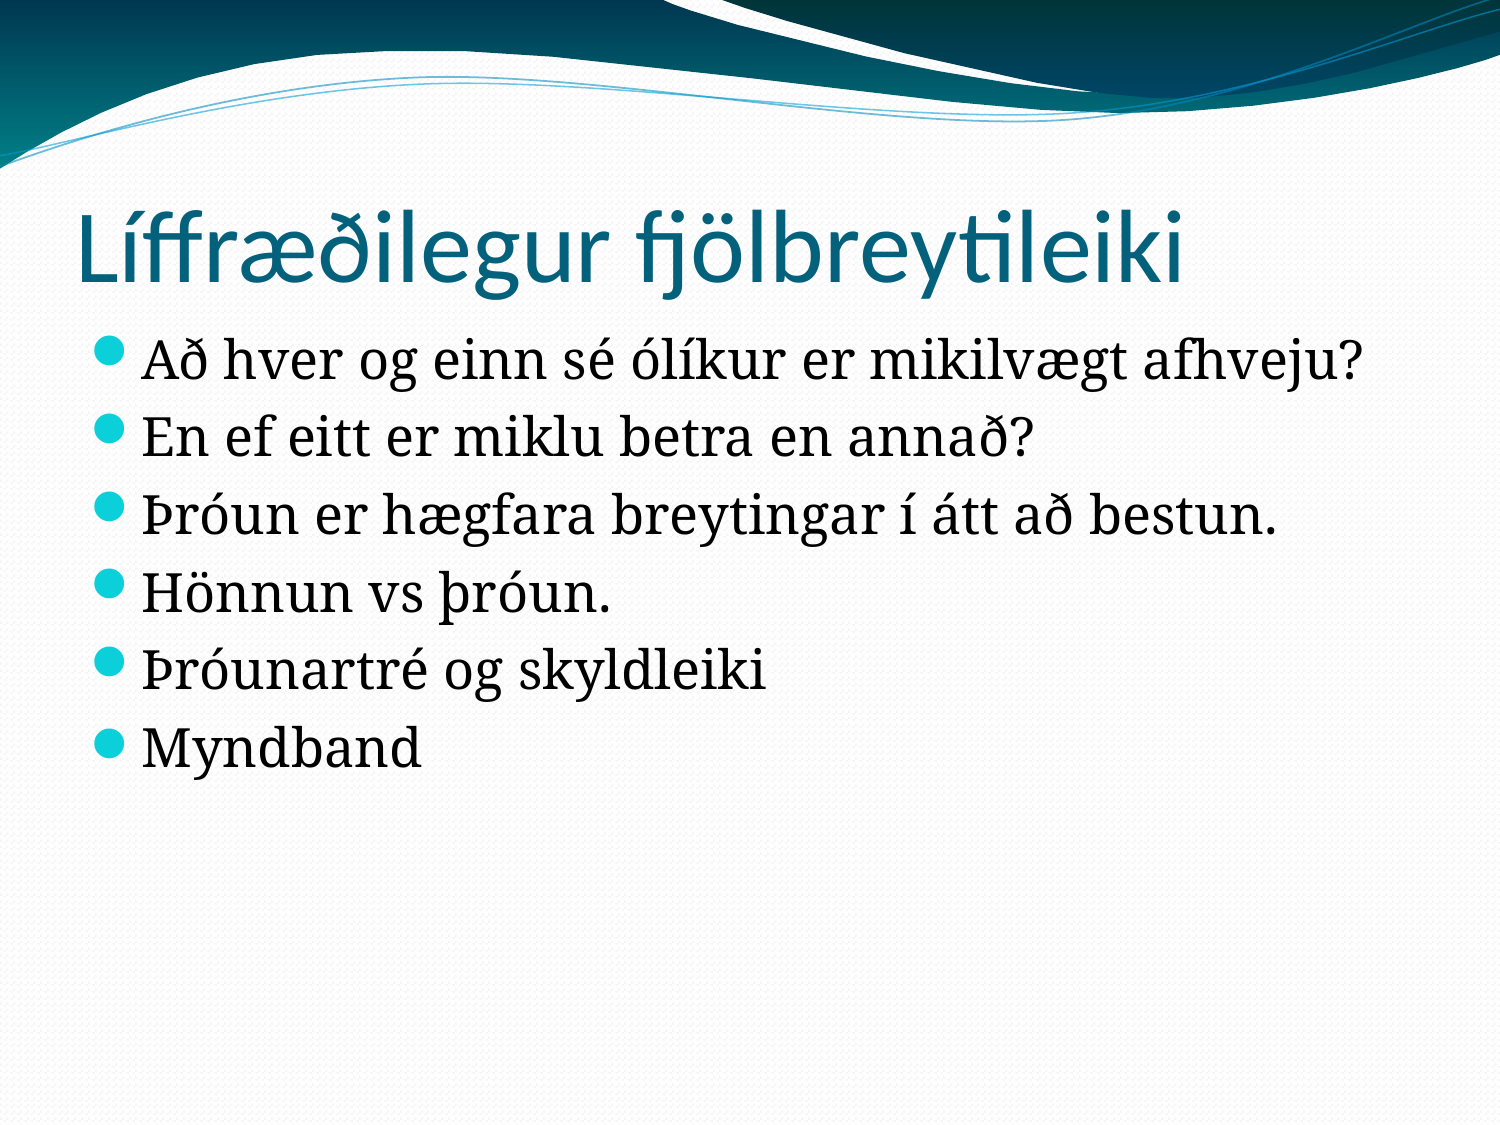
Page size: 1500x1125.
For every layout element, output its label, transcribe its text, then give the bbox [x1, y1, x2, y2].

list Að hver og einn sé ólíkur er mikilvægt afhveju? En ef eitt er miklu betra en annað? Þróun er hægfara breytingar í átt að bestun. Hönnun vs þróun. Þróunartré og skyldleiki Myndband [75, 317, 1426, 1038]
title Líffræðilegur fjölbreytileiki [75, 115, 1426, 304]
